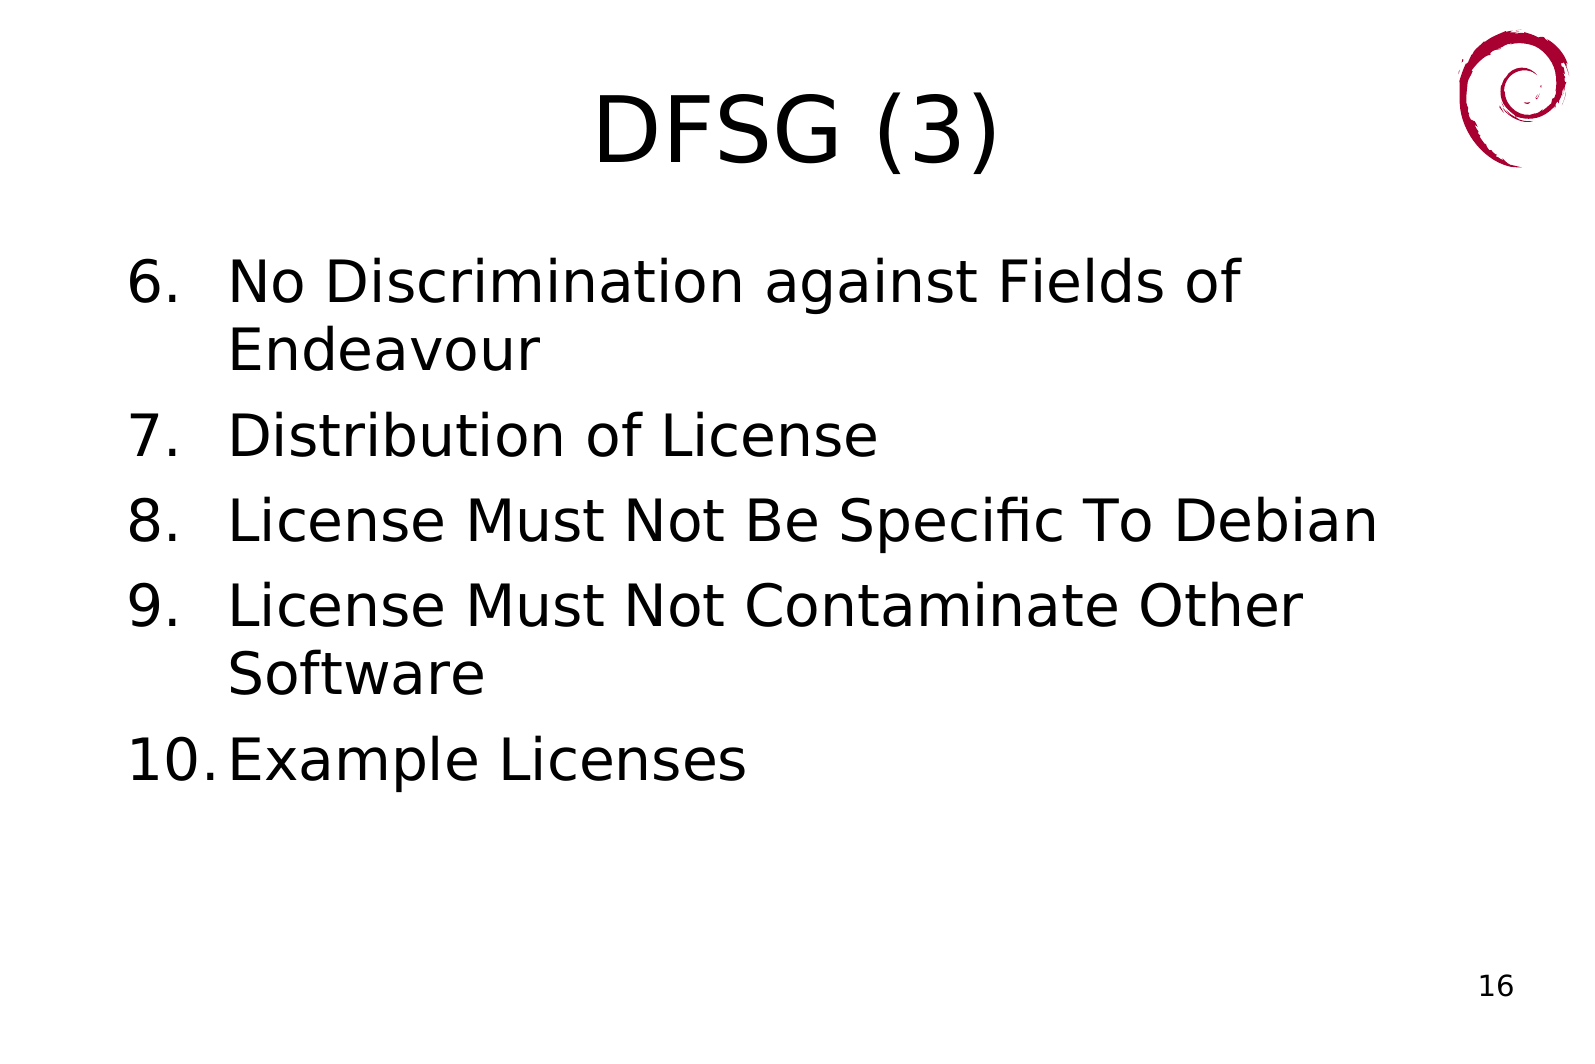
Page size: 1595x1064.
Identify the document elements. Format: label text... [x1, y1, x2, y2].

list No Discrimination against Fields of Endeavour Distribution of License License Must Not Be Specific To Debian License Must Not Contaminate Other Software Example Licenses [79, 248, 1515, 842]
title DFSG (3) [79, 42, 1515, 220]
